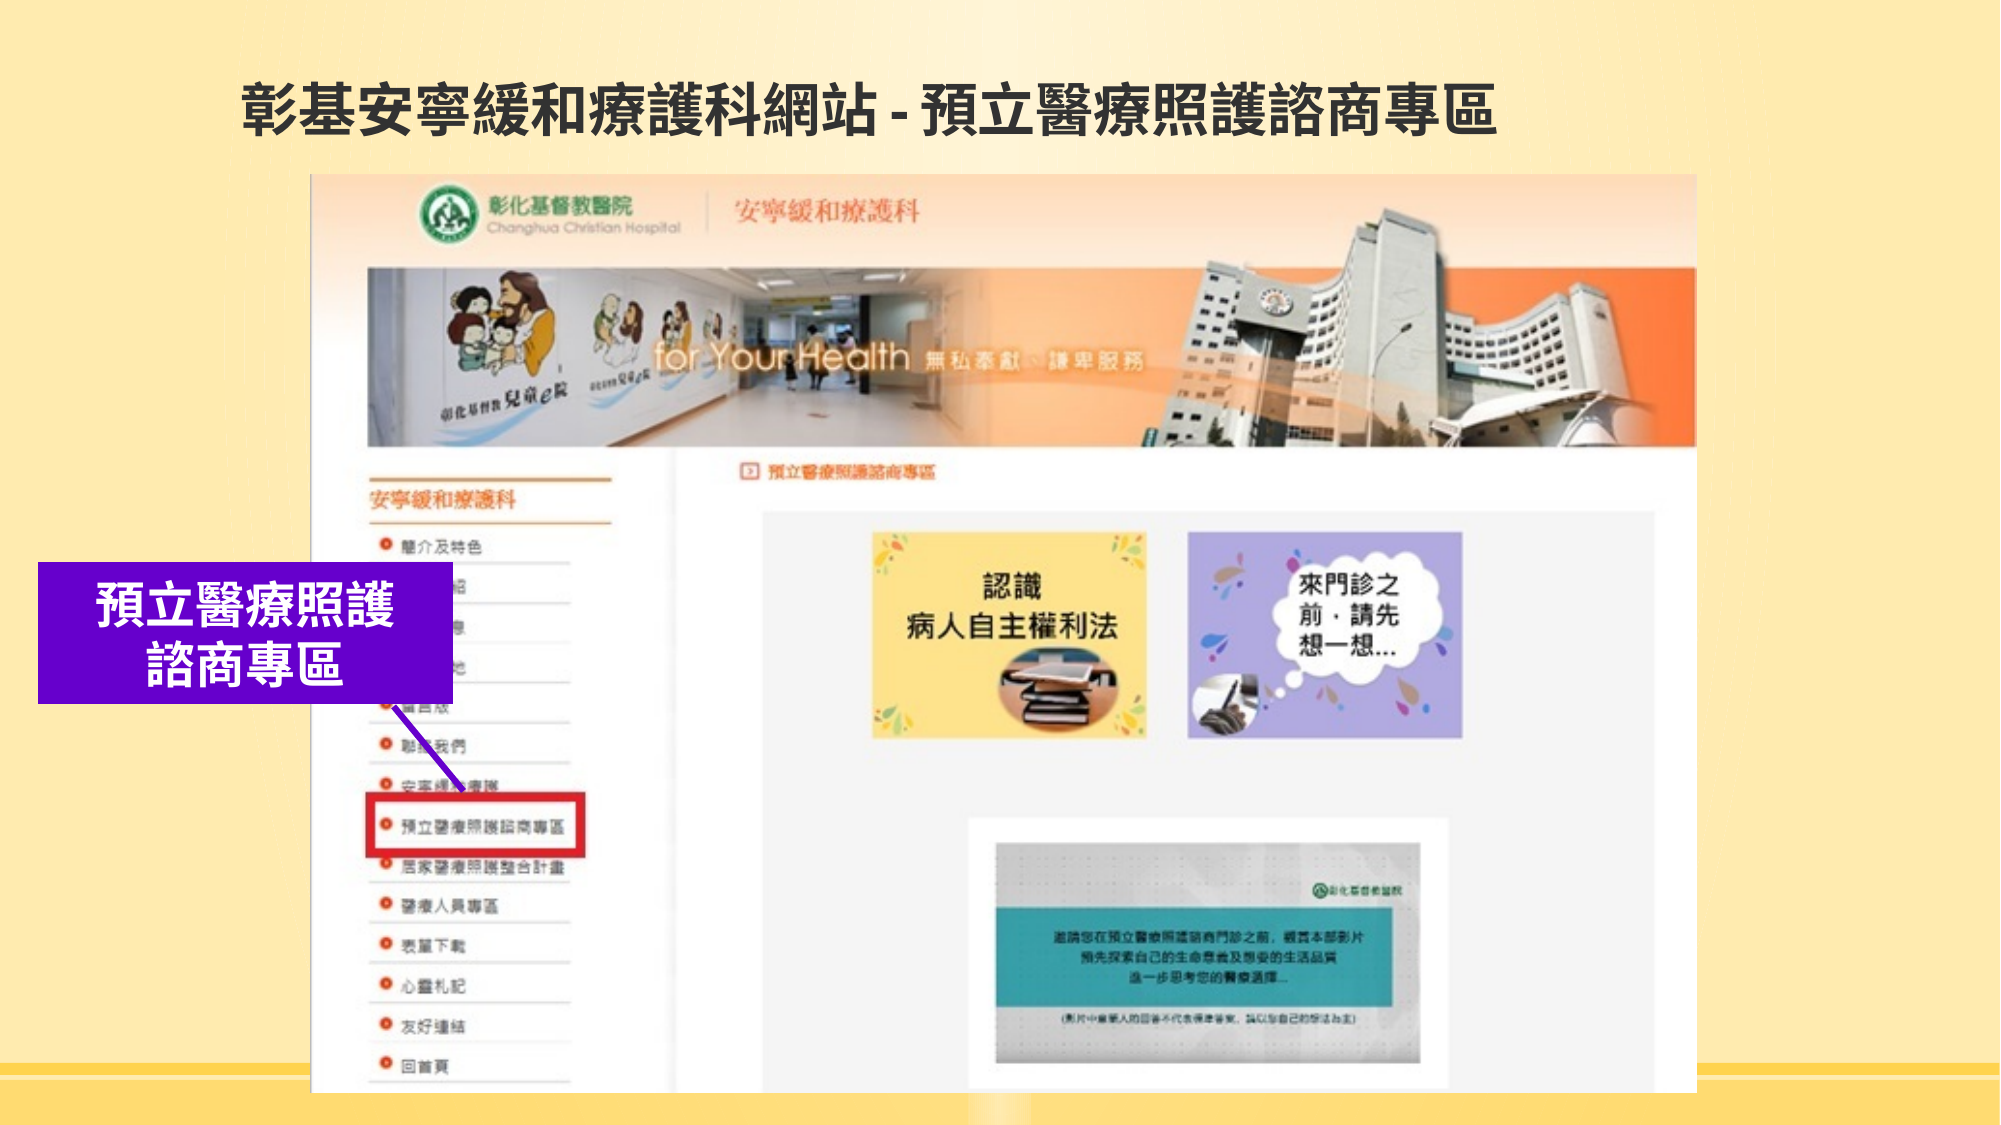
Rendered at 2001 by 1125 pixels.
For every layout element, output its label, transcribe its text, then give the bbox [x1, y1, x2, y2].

title 彰基安寧緩和療護科網站-預立醫療照護諮商專區 [225, 32, 1786, 152]
picture [310, 174, 1697, 1093]
text_box 預立醫療照護 諮商專區 [41, 566, 450, 701]
